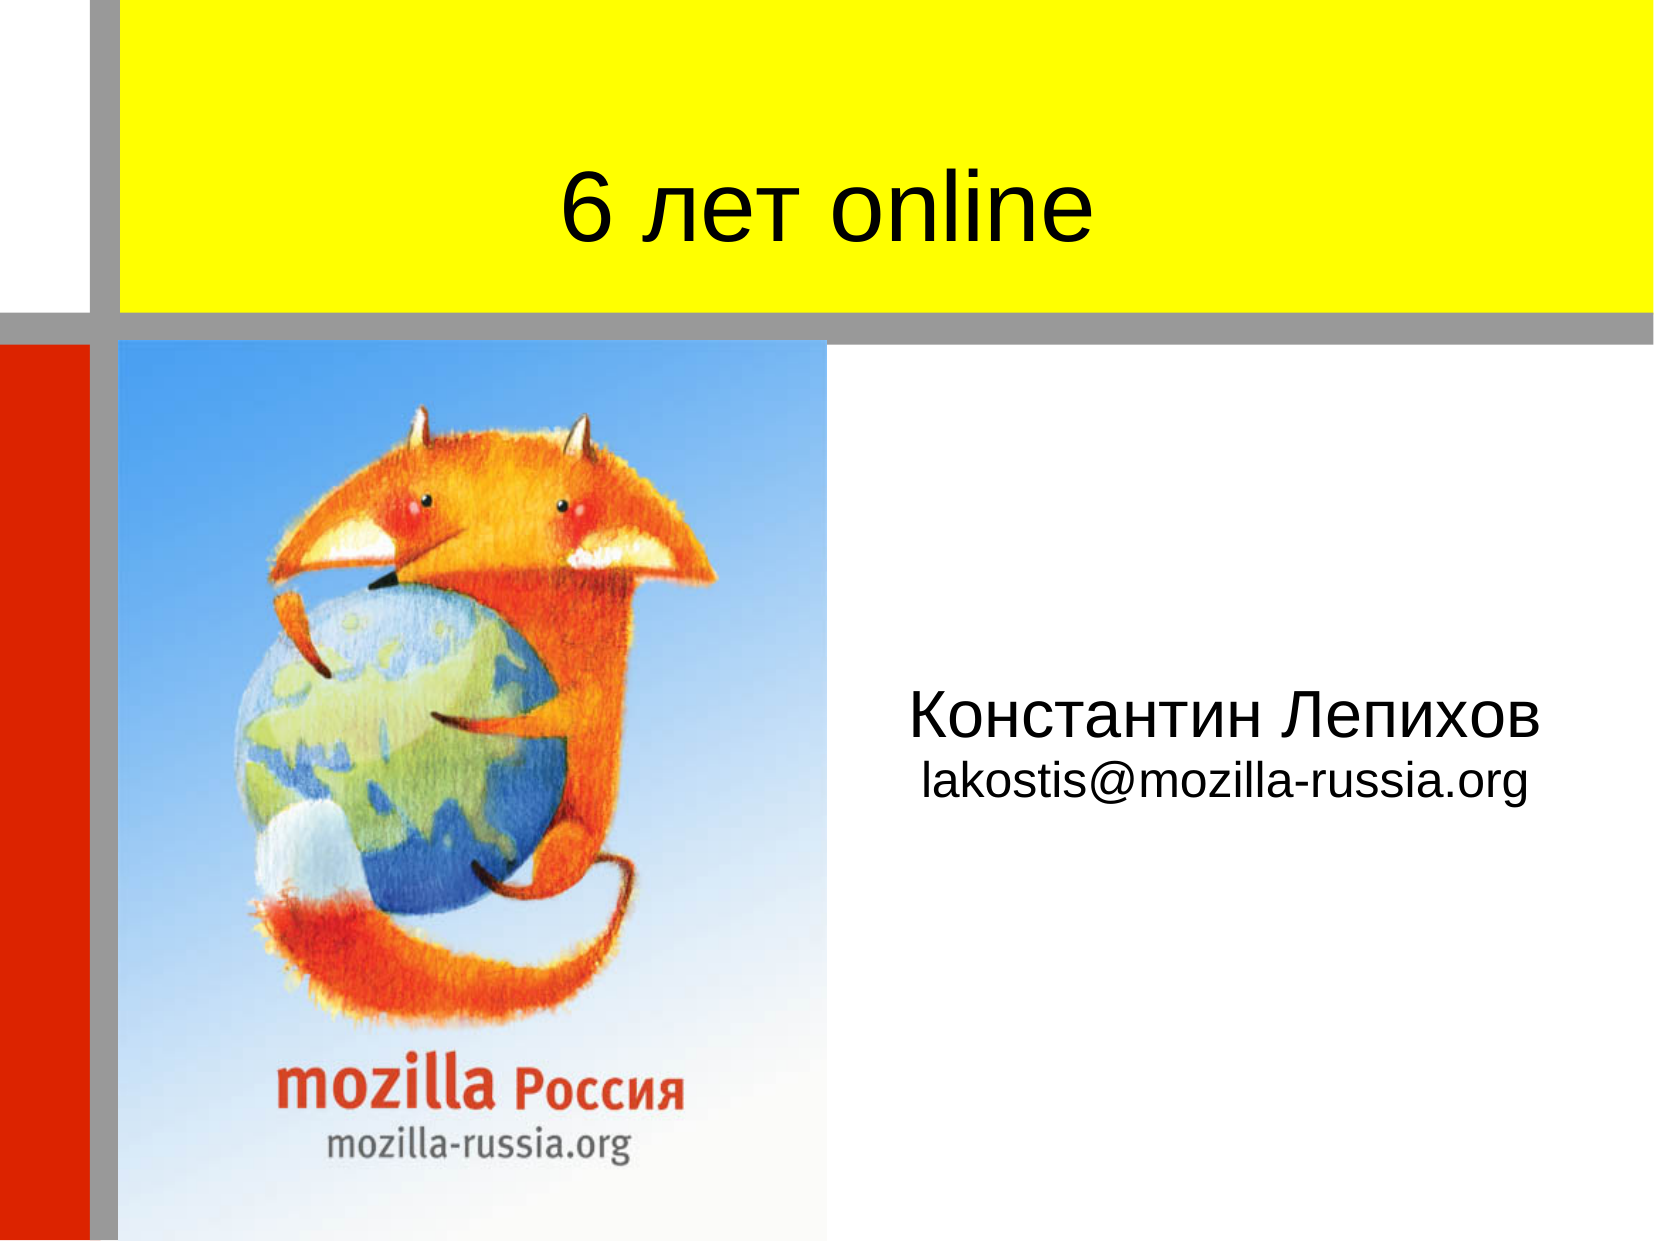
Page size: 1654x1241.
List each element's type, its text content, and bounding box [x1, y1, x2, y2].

title 6 лет online [121, 102, 1534, 311]
subtitle Константин Лепихов lakostis@mozilla-russia.org [885, 525, 1565, 1034]
picture [118, 340, 827, 1241]
